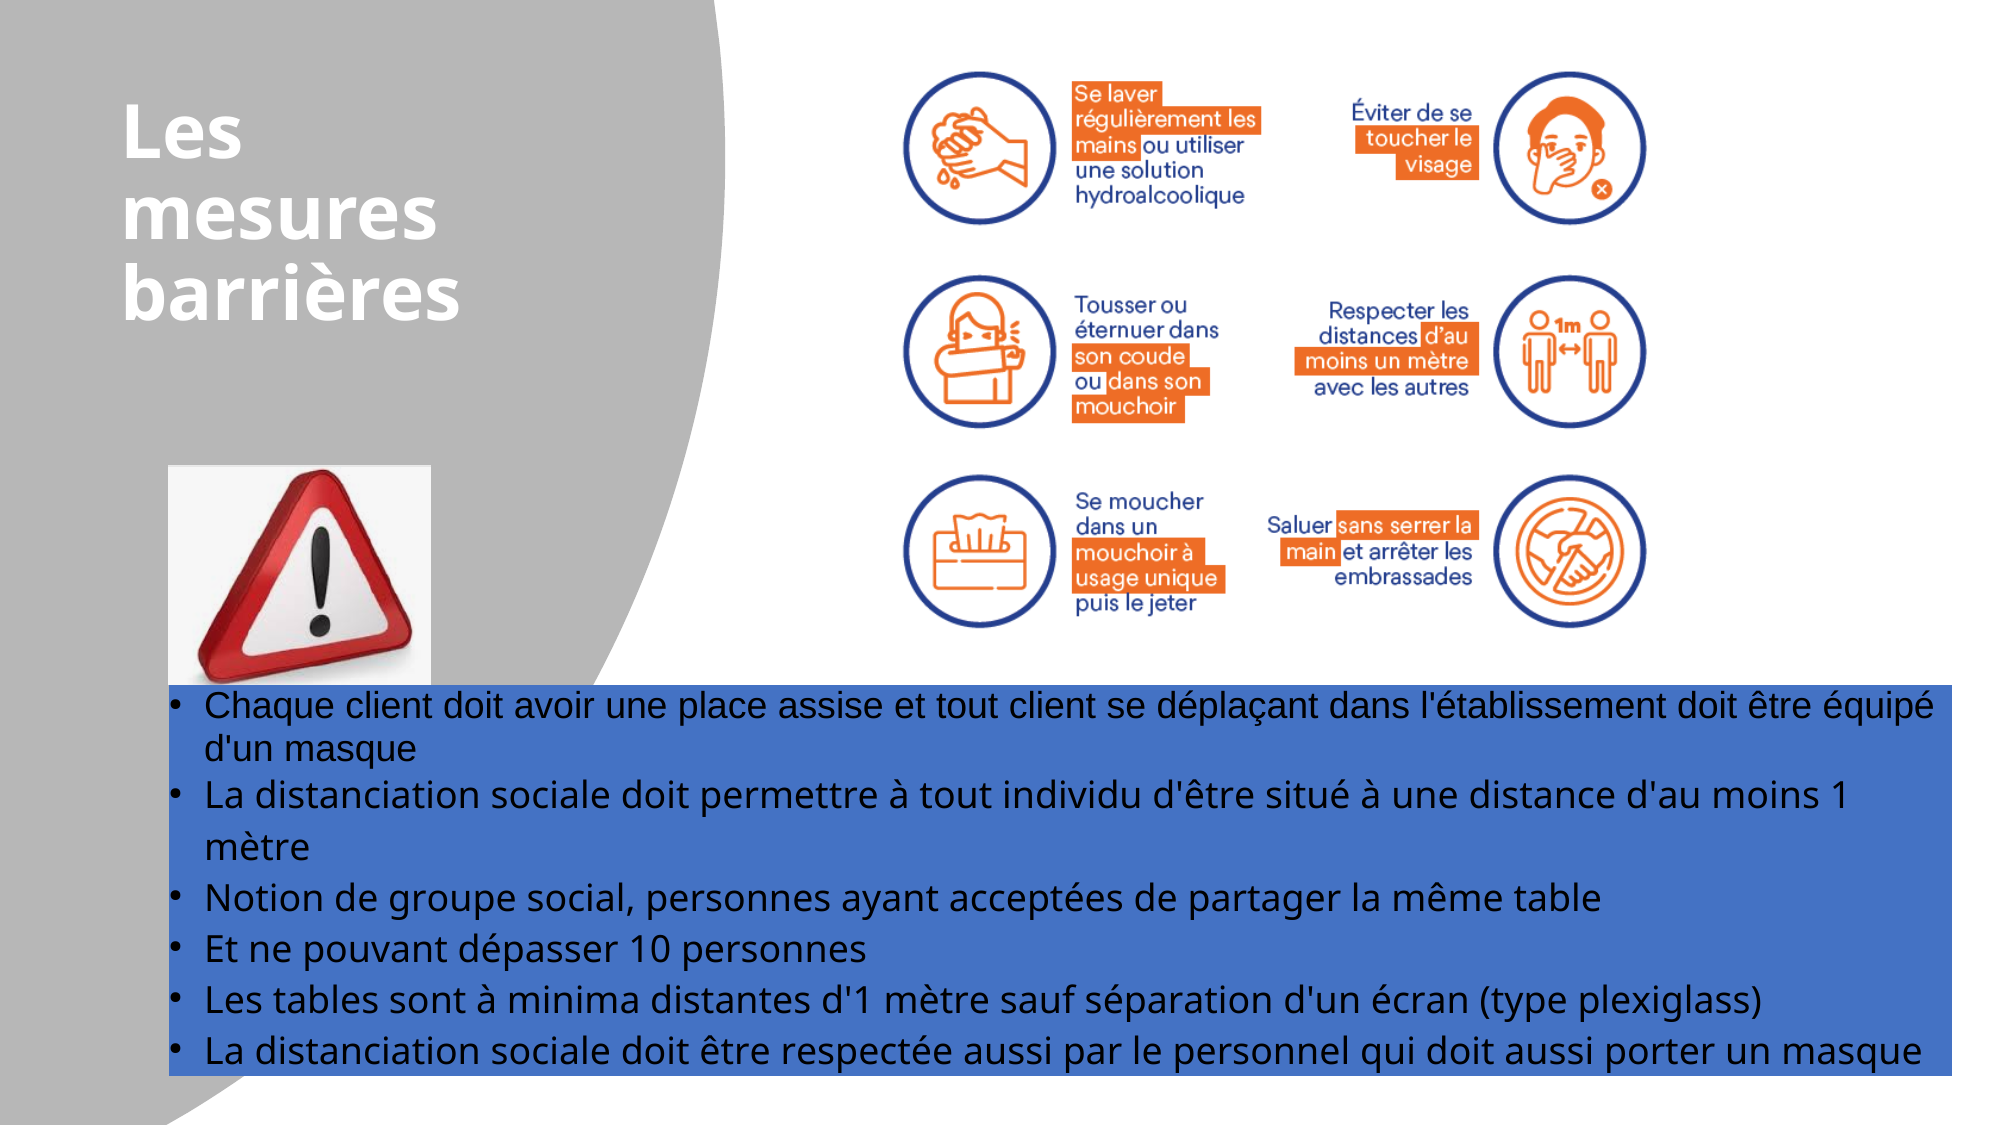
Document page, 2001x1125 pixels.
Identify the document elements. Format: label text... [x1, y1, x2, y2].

text_box [0, 0, 2000, 1125]
table_cell La distanciation sociale doit être respectée aussi par le personnel qui doit aussi porter un masque [169, 1024, 1952, 1076]
table_cell Notion de groupe social, personnes ayant acceptées de partager la même table [169, 871, 1952, 922]
picture [168, 465, 431, 686]
picture [897, 61, 1653, 639]
title Les mesures barrières [104, 86, 576, 440]
table_cell Les tables sont à minima distantes d'1 mètre sauf séparation d'un écran (type plexiglass) [169, 973, 1952, 1024]
table_cell La distanciation sociale doit permettre à tout individu d'être situé à une distance d'au moins 1 mètre [169, 769, 1952, 871]
table_cell Et ne pouvant dépasser 10 personnes [169, 922, 1952, 973]
table_header Chaque client doit avoir une place assise et tout client se déplaçant dans l'établissement doit être équipé d'un masque [169, 685, 1952, 769]
